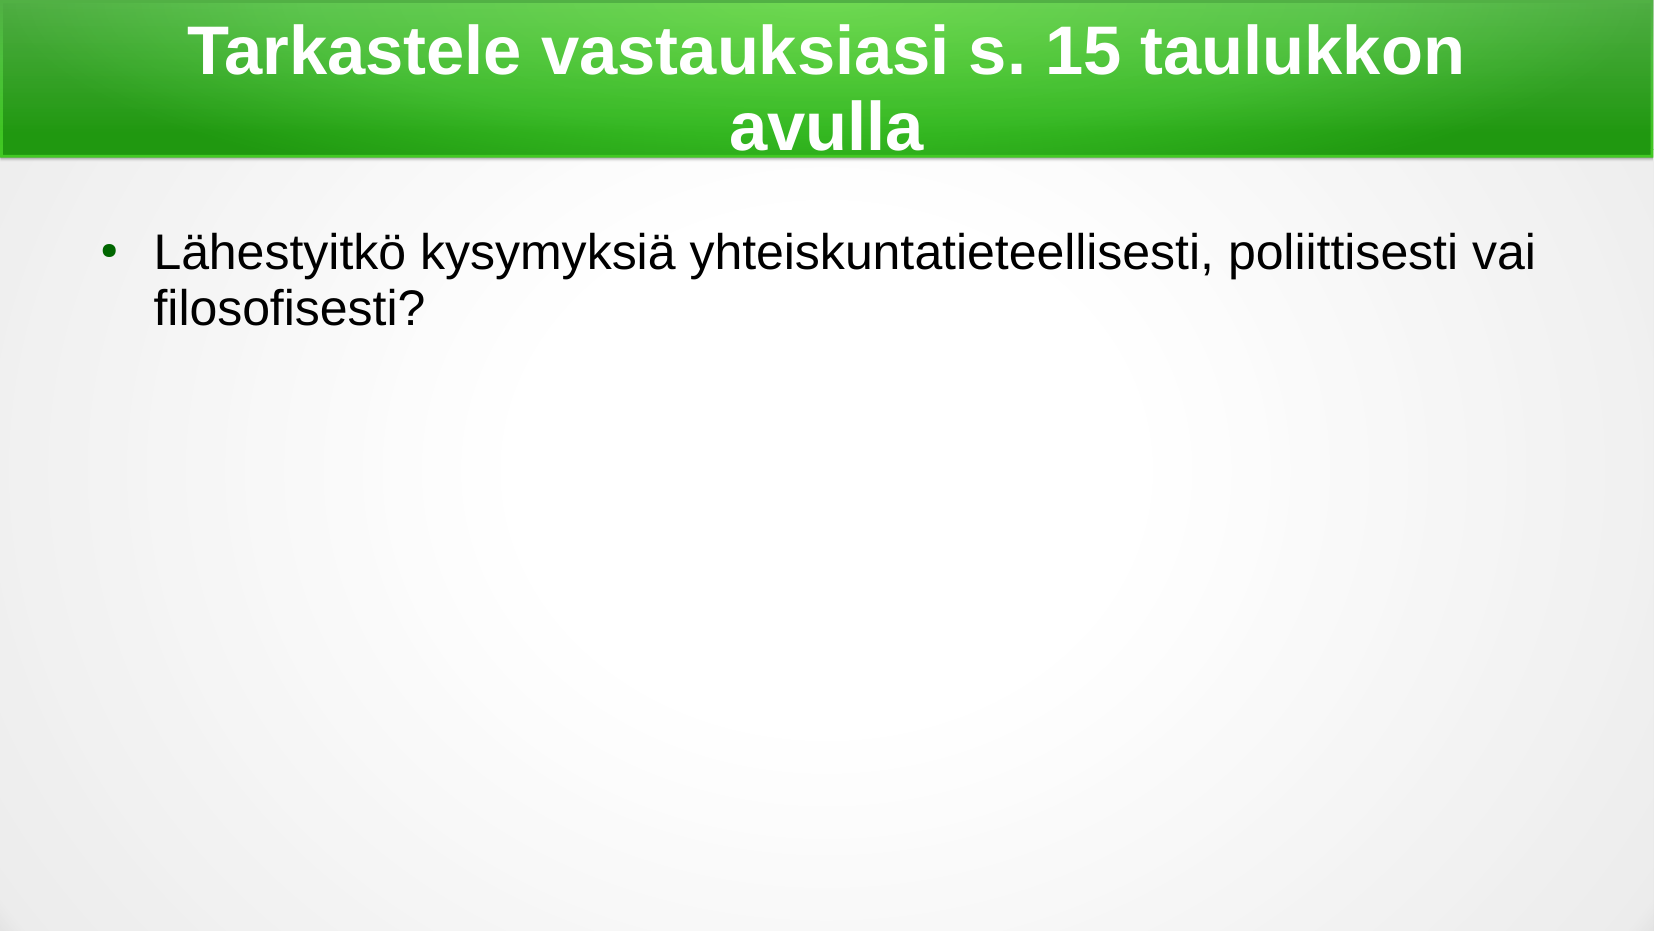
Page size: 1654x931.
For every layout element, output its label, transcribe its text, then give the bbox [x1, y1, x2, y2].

title Tarkastele vastauksiasi s. 15 taulukkon avulla [82, 12, 1571, 166]
list Lähestyitkö kysymyksiä yhteiskuntatieteellisesti, poliittisesti vai filosofisesti? [82, 224, 1571, 764]
